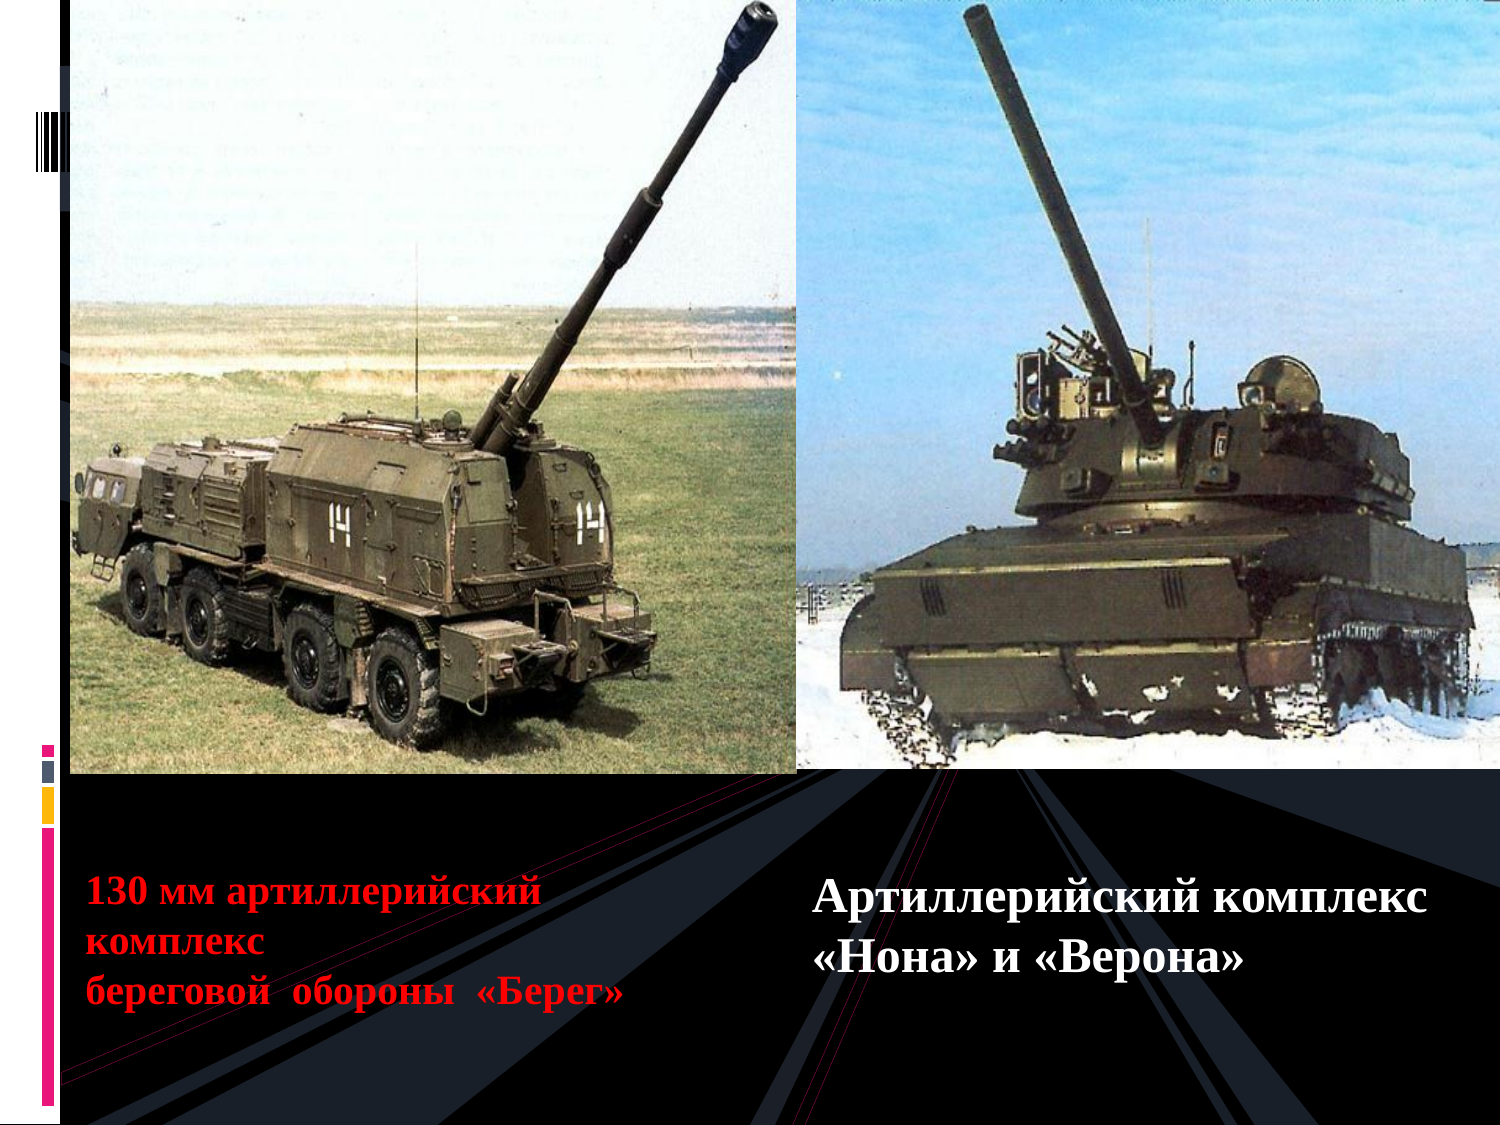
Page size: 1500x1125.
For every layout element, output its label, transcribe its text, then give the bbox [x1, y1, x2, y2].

text_box 130 мм артиллерийский комплекс береговой обороны «Берег» [70, 855, 704, 1023]
picture [70, 0, 1500, 774]
text_box Артиллерийский комплекс «Нона» и «Верона» [796, 855, 1465, 992]
